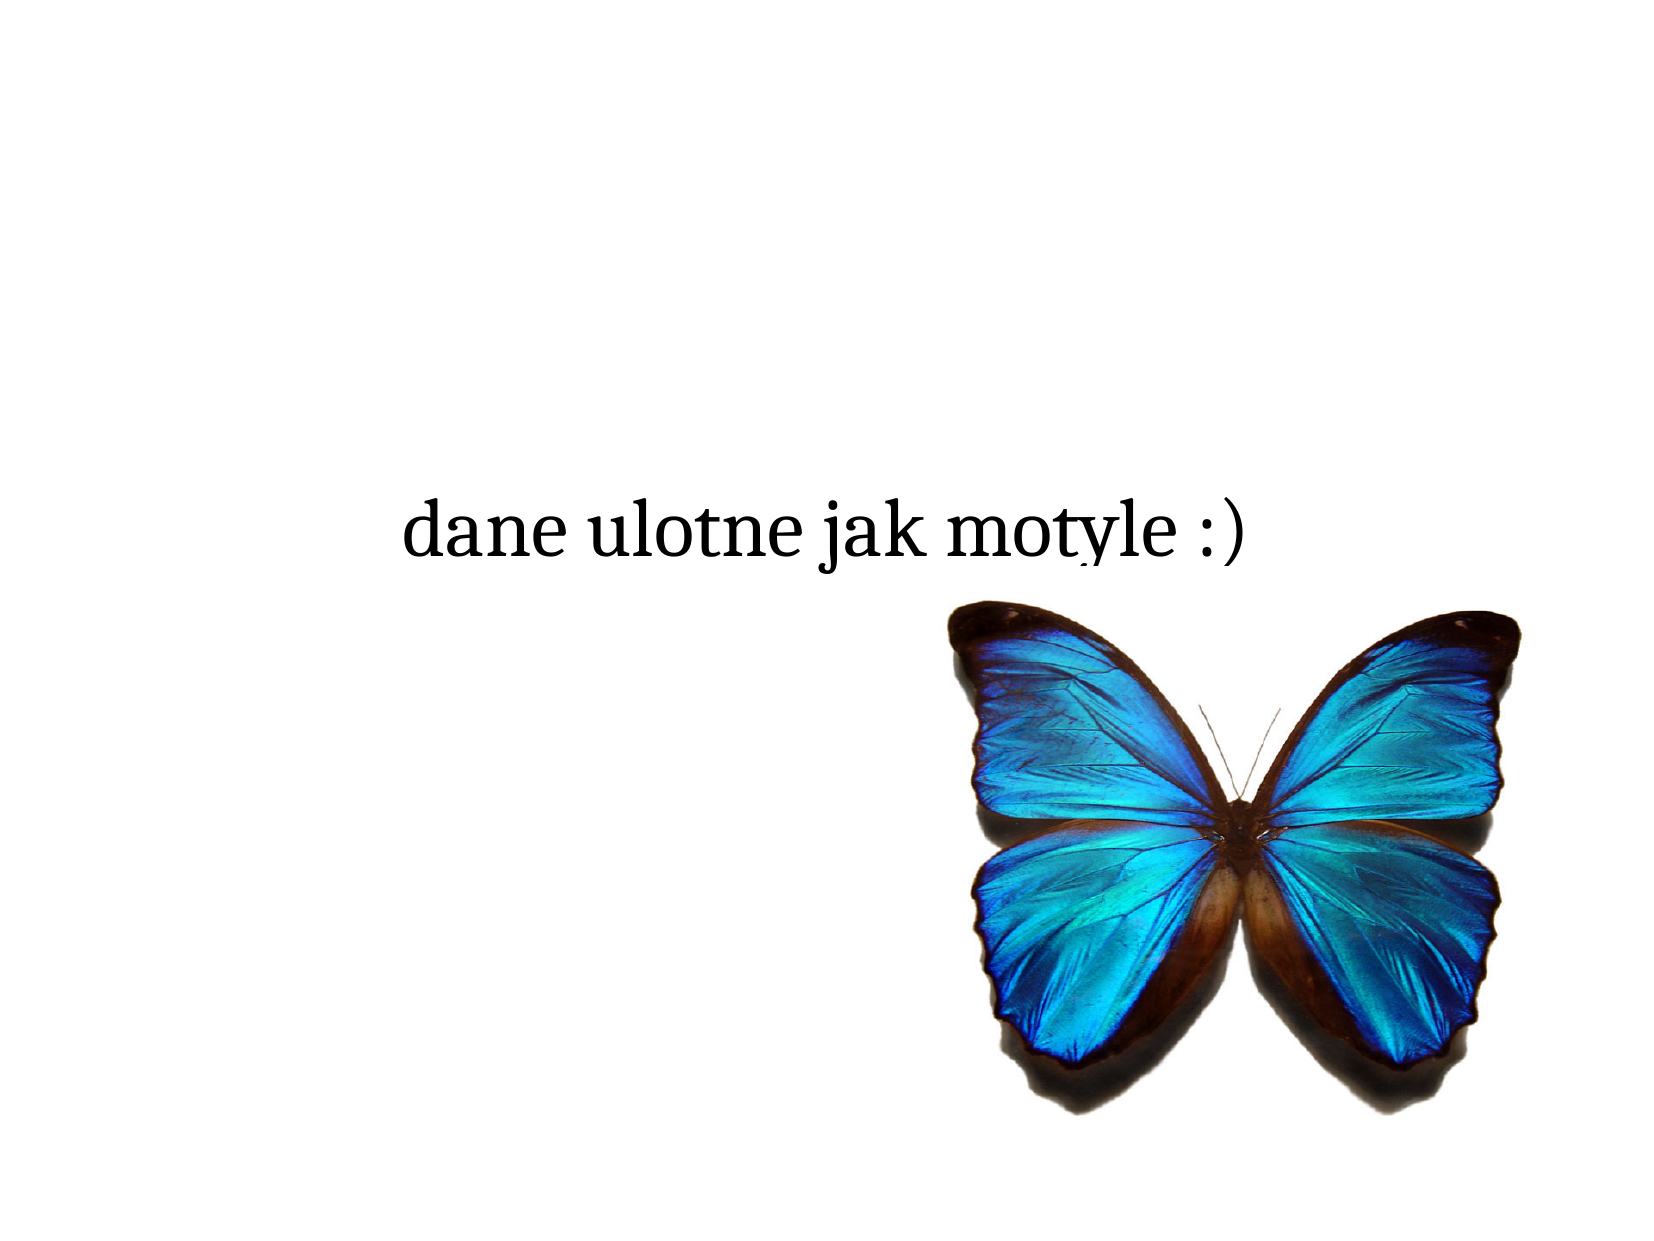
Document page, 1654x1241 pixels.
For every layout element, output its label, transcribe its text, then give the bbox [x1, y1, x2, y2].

picture [885, 566, 1580, 1141]
subtitle dane ulotne jak motyle :) [82, 49, 1571, 1010]
